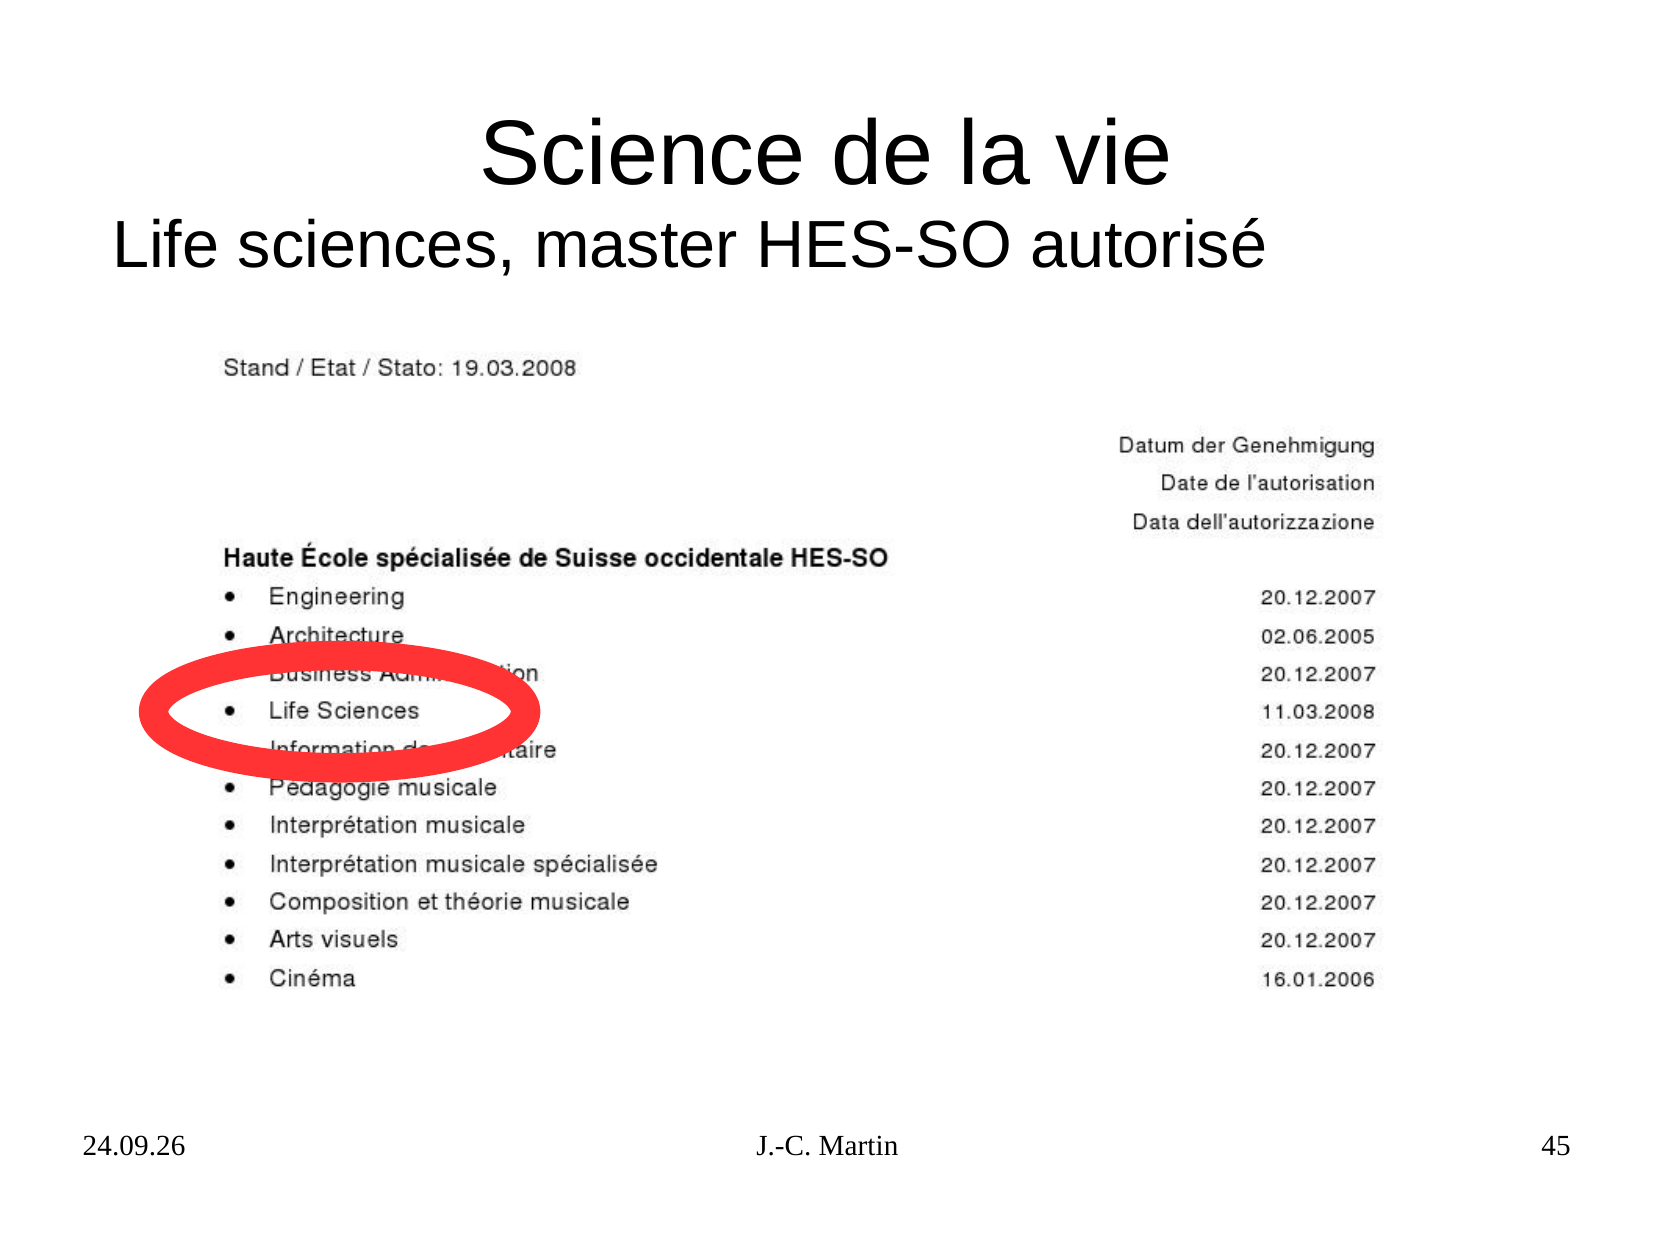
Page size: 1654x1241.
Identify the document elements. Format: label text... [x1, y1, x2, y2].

picture [194, 351, 1413, 996]
picture [194, 671, 510, 753]
title Science de la vie [82, 56, 1571, 250]
list Life sciences, master HES-SO autorisé [94, 206, 1583, 1011]
